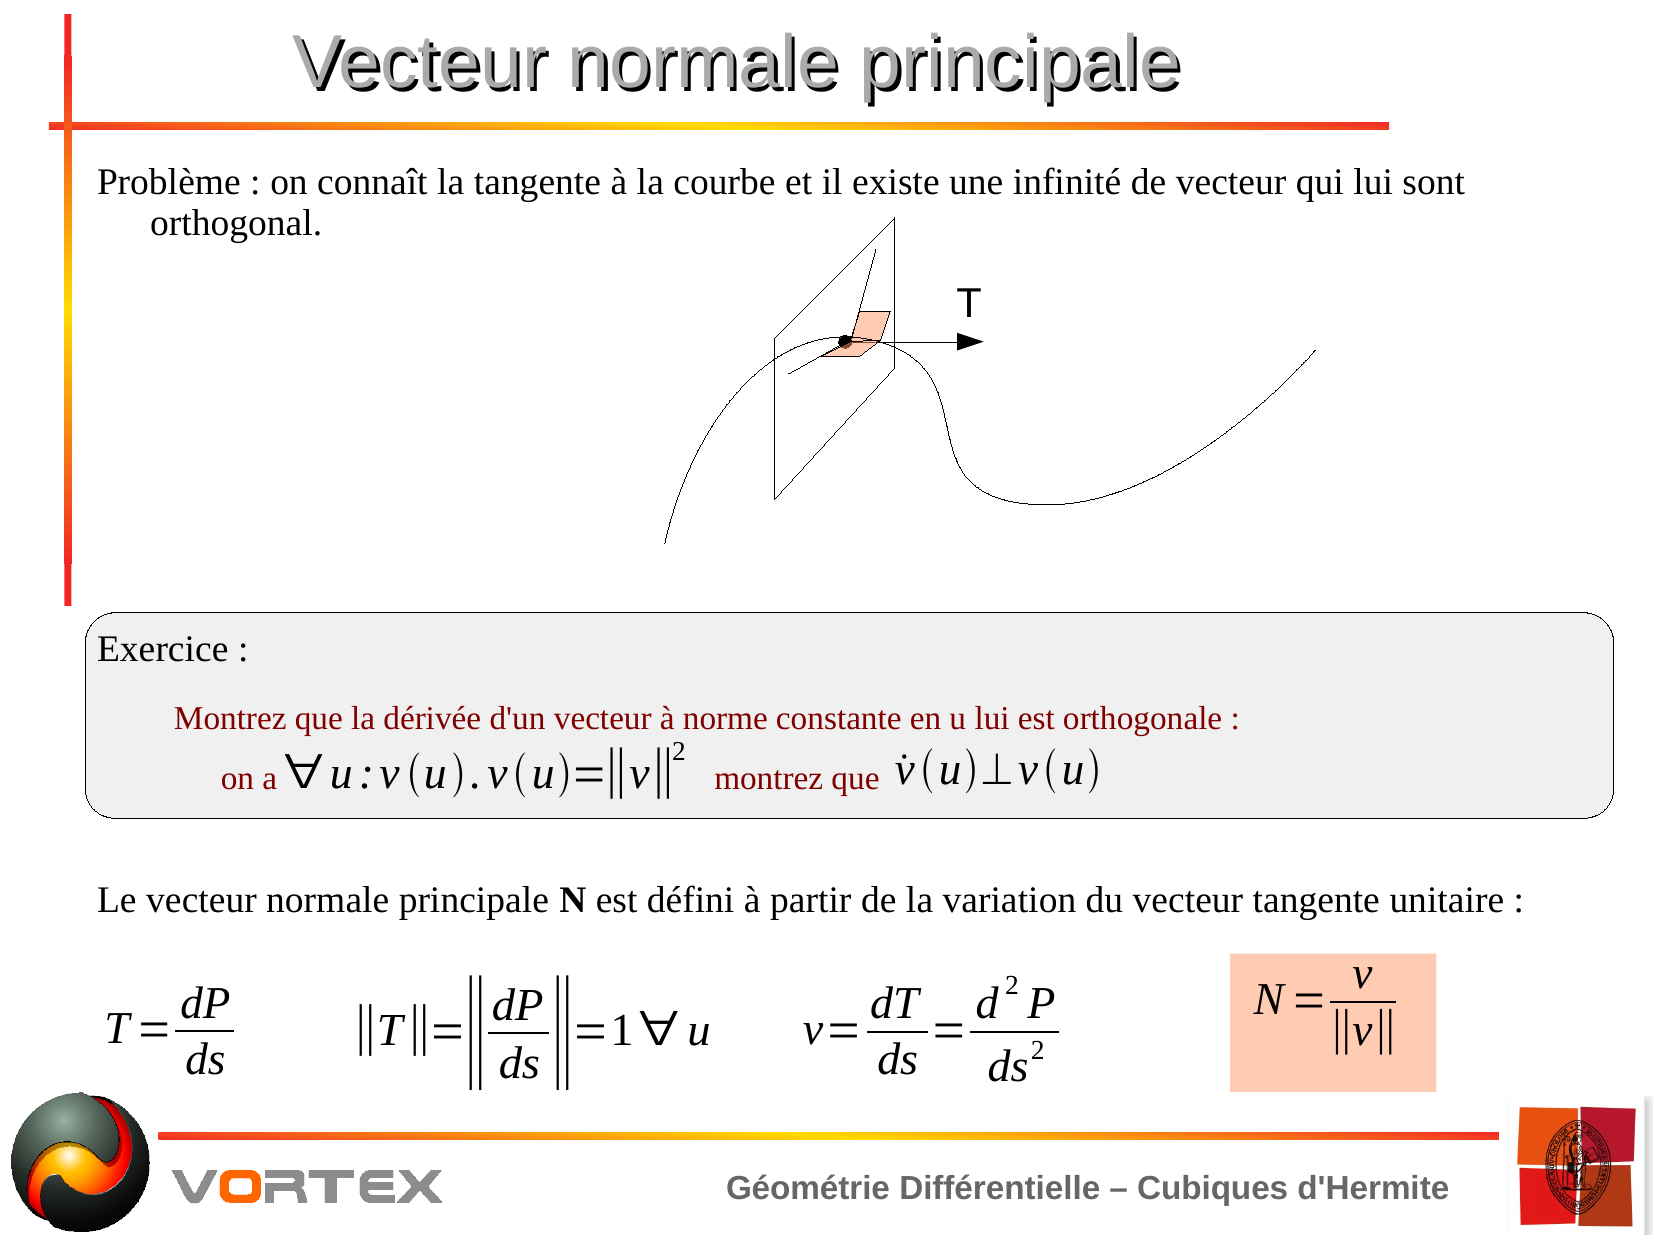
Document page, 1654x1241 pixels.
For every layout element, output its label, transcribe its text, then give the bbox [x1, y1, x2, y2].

title Vecteur normale principale [82, 4, 1392, 120]
chart [1243, 947, 1406, 1058]
chart [275, 736, 692, 802]
list Problème : on connaît la tangente à la courbe et il existe une infinité de vecteur qui lui sont orthogonal. Exercice : Montrez que la dérivée d'un vecteur à norme constante en u lui est orthogonale : on a montrez que Le vecteur normale principale N est défini à partir de la variation du vecteur tangente unitaire : [79, 160, 1606, 1103]
text_box [1606, 622, 1614, 809]
picture [1505, 1096, 1653, 1235]
chart [97, 977, 244, 1086]
text_box T [941, 272, 1024, 341]
picture [11, 1092, 443, 1232]
chart [886, 743, 1108, 796]
text_box [820, 311, 891, 357]
chart [794, 970, 1069, 1092]
chart [345, 973, 717, 1093]
